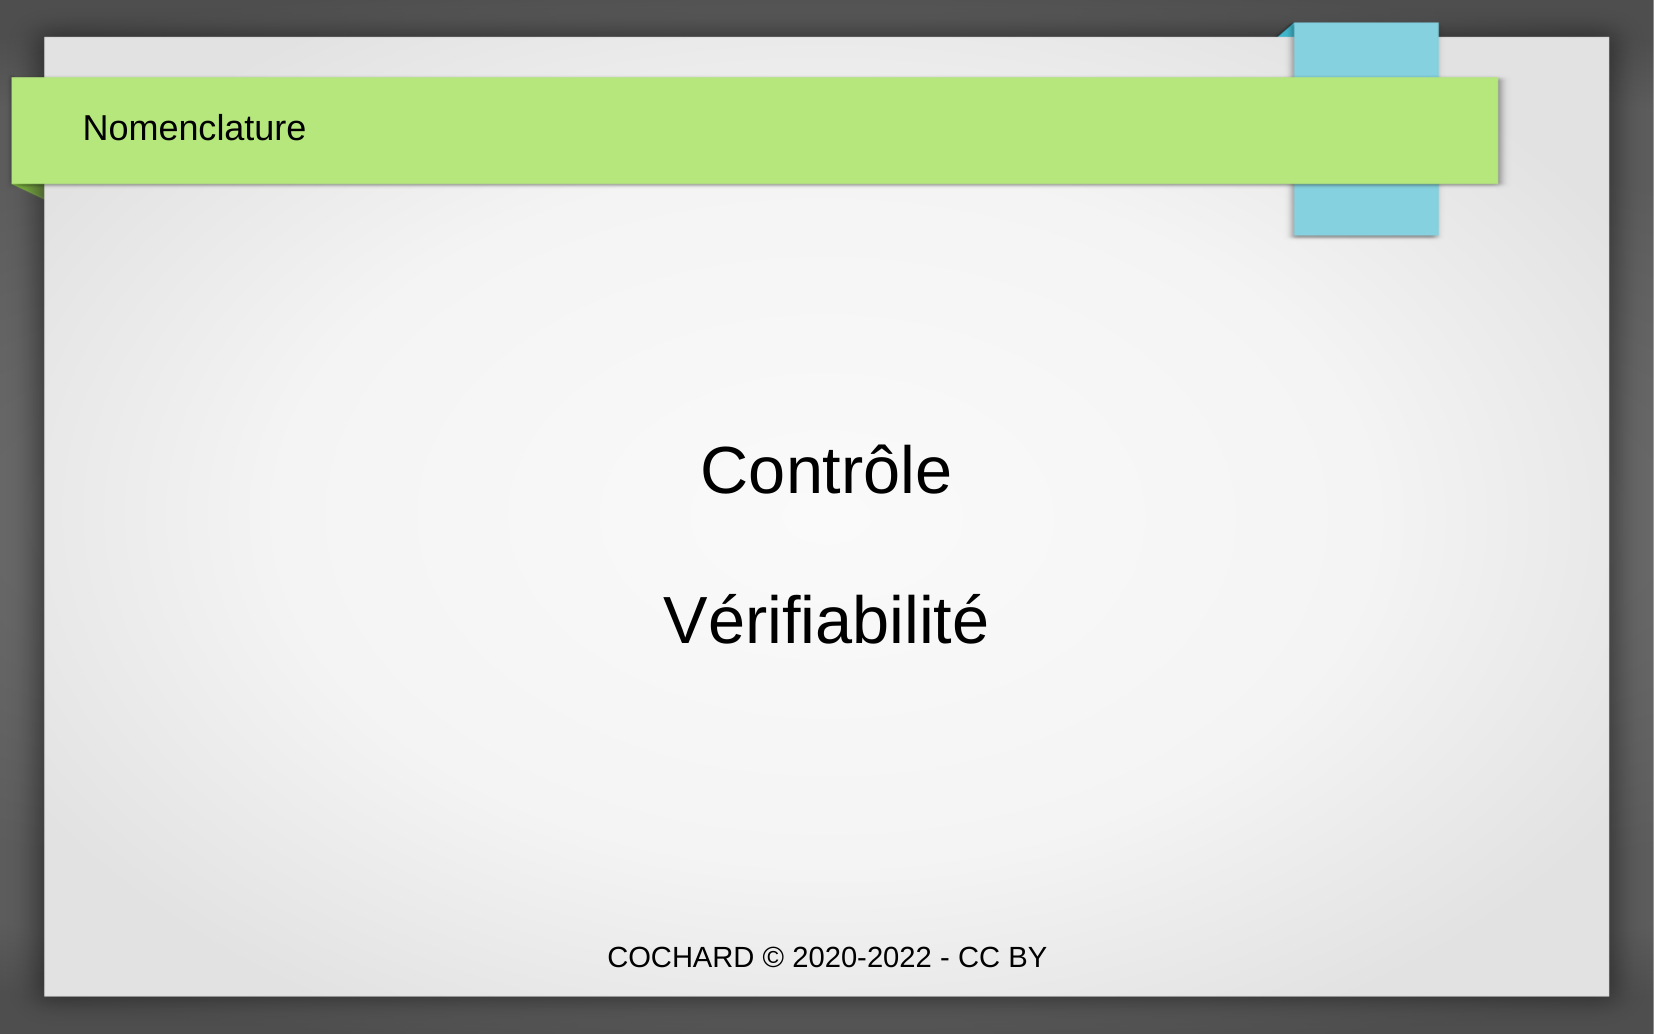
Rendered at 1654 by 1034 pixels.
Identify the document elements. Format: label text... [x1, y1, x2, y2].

title Nomenclature [82, 78, 1264, 178]
subtitle Contrôle Vérifiabilité [82, 246, 1571, 846]
picture [0, 0, 1654, 1034]
